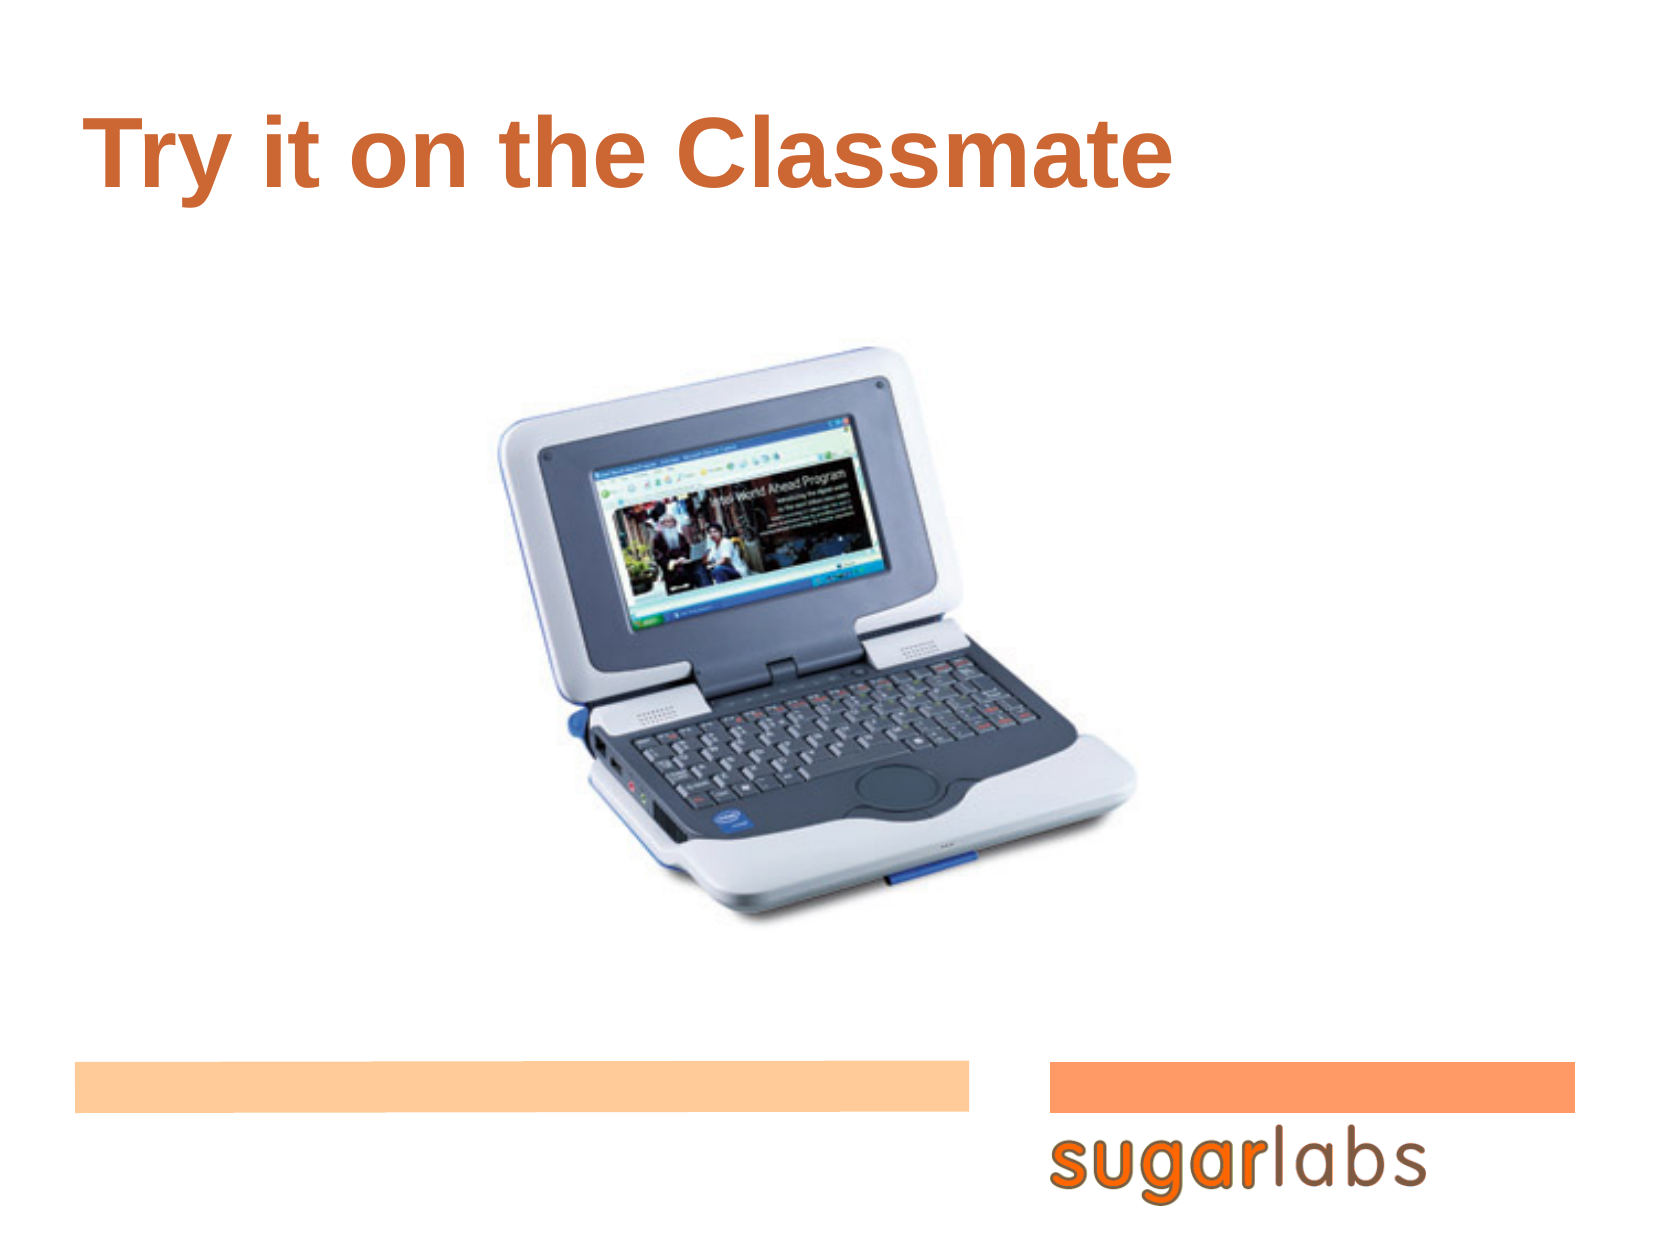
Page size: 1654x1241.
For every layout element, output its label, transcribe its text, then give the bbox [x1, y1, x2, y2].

title Try it on the Classmate [82, 49, 1571, 257]
picture [487, 337, 1149, 934]
picture [1050, 1124, 1426, 1206]
